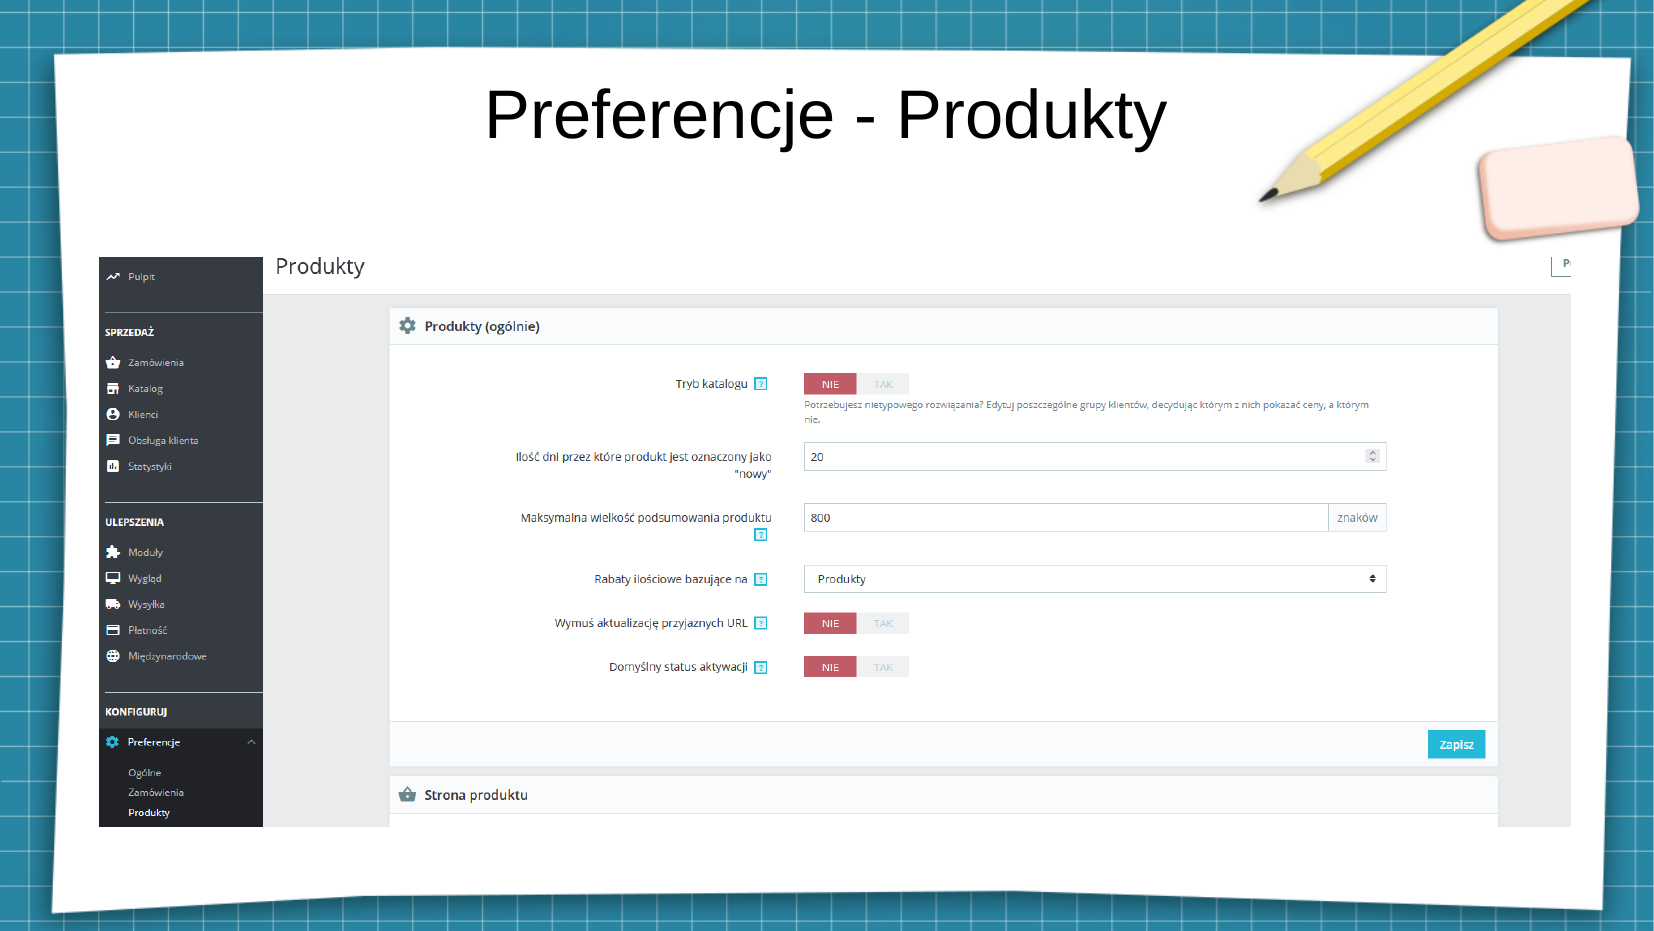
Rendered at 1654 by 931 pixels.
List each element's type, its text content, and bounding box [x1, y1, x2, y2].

title Preferencje - Produkty [82, 37, 1571, 193]
picture [0, 0, 1654, 931]
